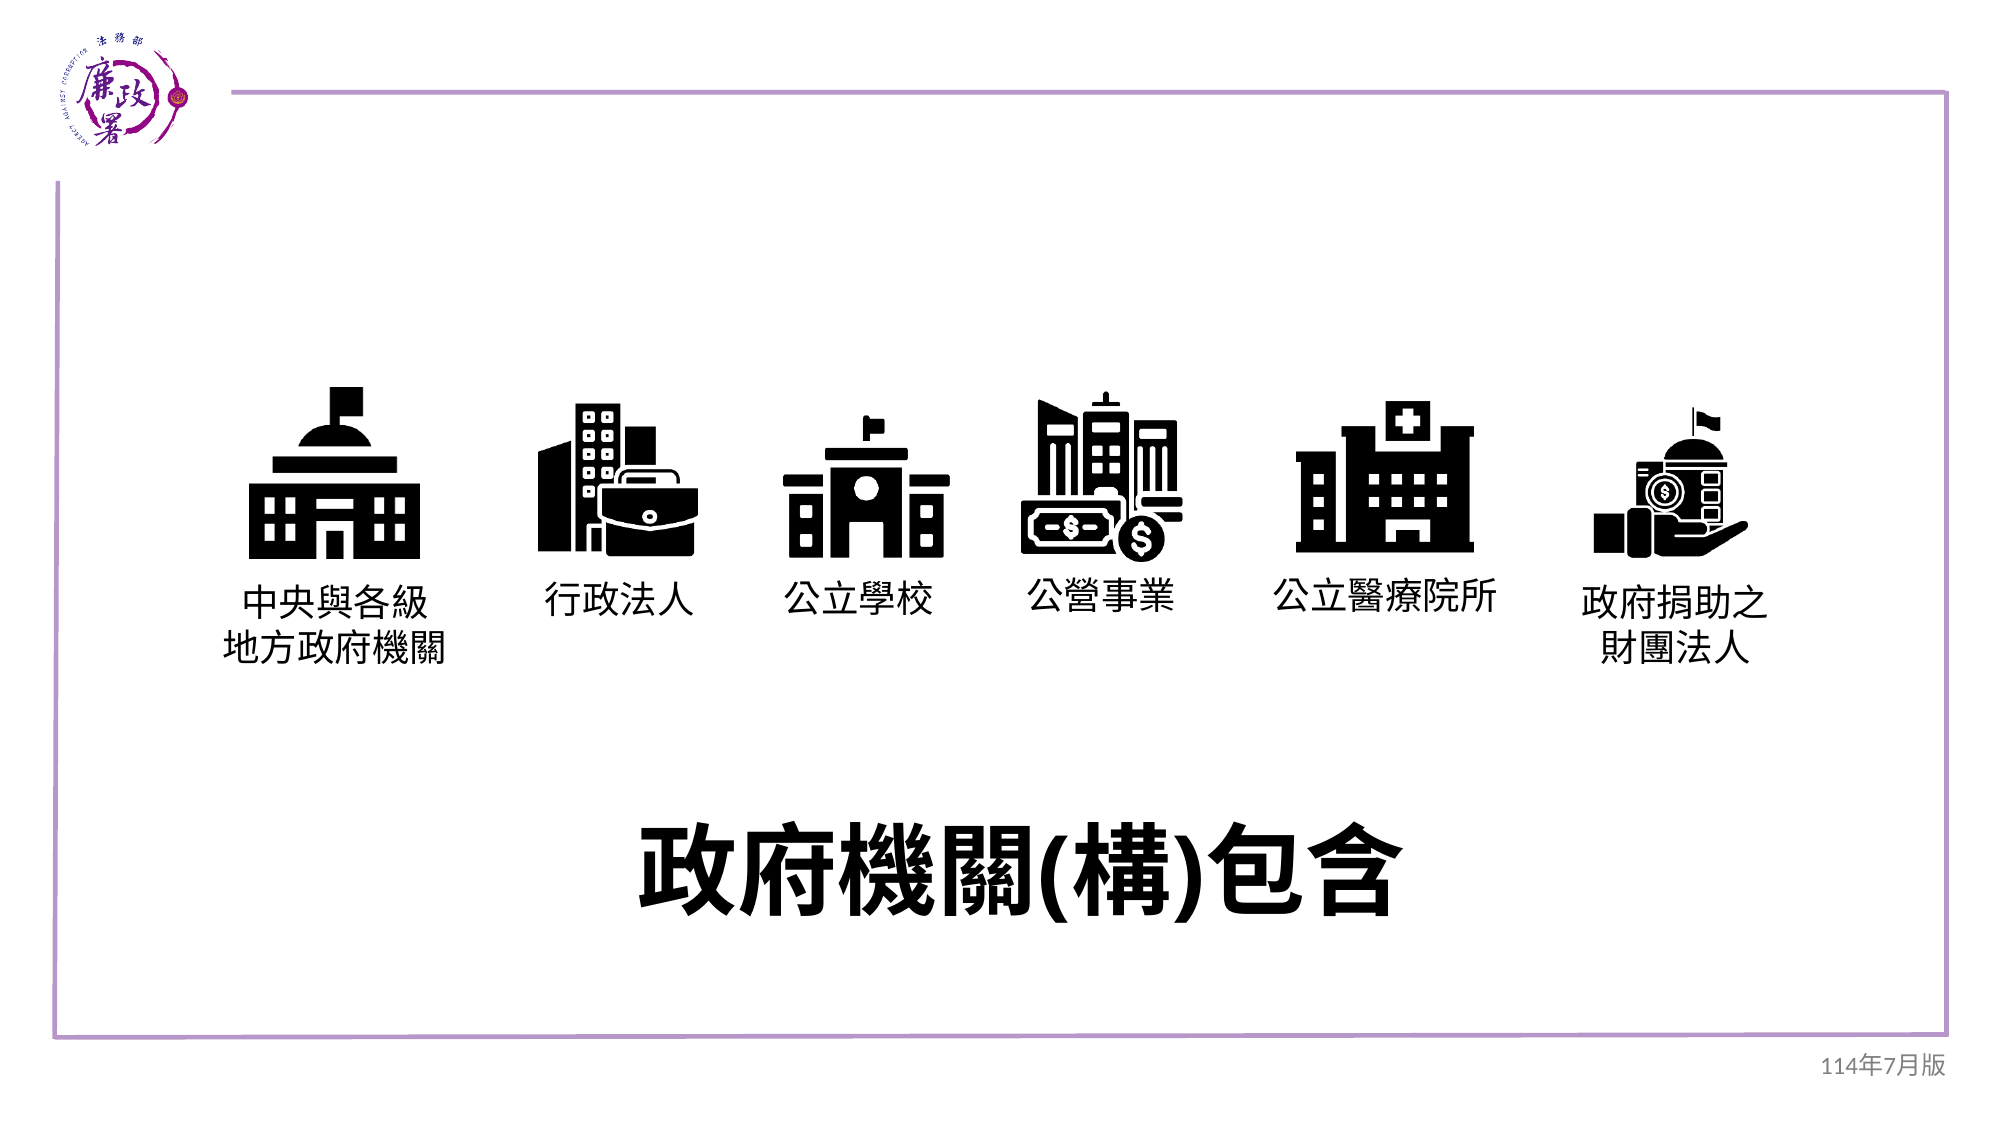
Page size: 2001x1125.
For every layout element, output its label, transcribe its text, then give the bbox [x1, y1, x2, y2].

text_box 政府機關(構)包含 [622, 800, 1421, 936]
text_box 公營事業 [1011, 565, 1192, 625]
picture [249, 387, 420, 559]
picture [1296, 387, 1474, 565]
picture [771, 393, 961, 583]
text_box 公立學校 [769, 567, 949, 628]
text_box 政府捐助之 財團法人 [1566, 571, 1785, 676]
text_box 公立醫療院所 [1257, 565, 1513, 625]
picture [60, 32, 188, 146]
picture [1586, 393, 1765, 571]
text_box 中央與各級 地方政府機關 [207, 571, 463, 676]
picture [532, 394, 703, 565]
picture [1012, 387, 1191, 565]
text_box 行政法人 [529, 568, 710, 629]
